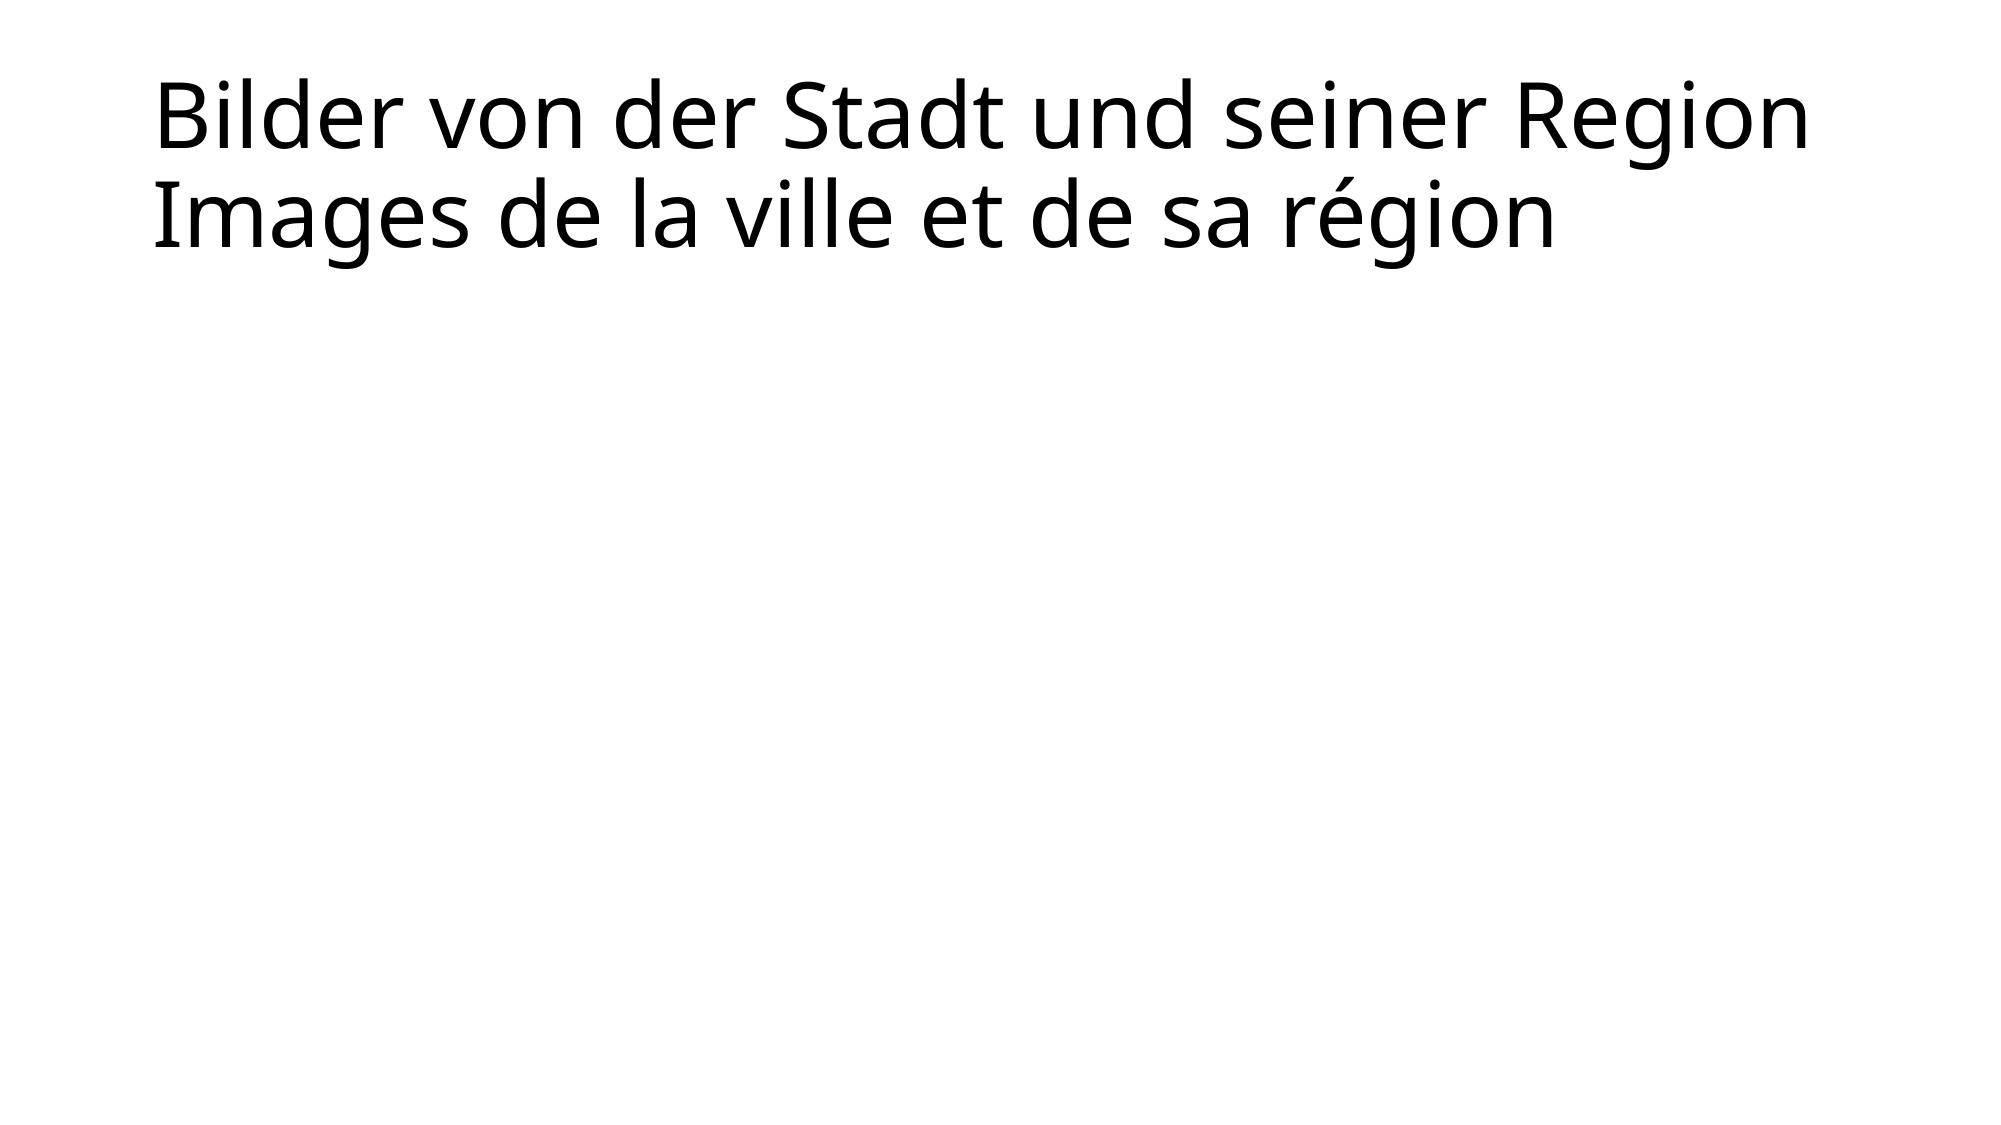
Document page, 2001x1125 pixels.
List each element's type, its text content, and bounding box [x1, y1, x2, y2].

title Bilder von der Stadt und seiner Region Images de la ville et de sa région [137, 59, 1863, 278]
